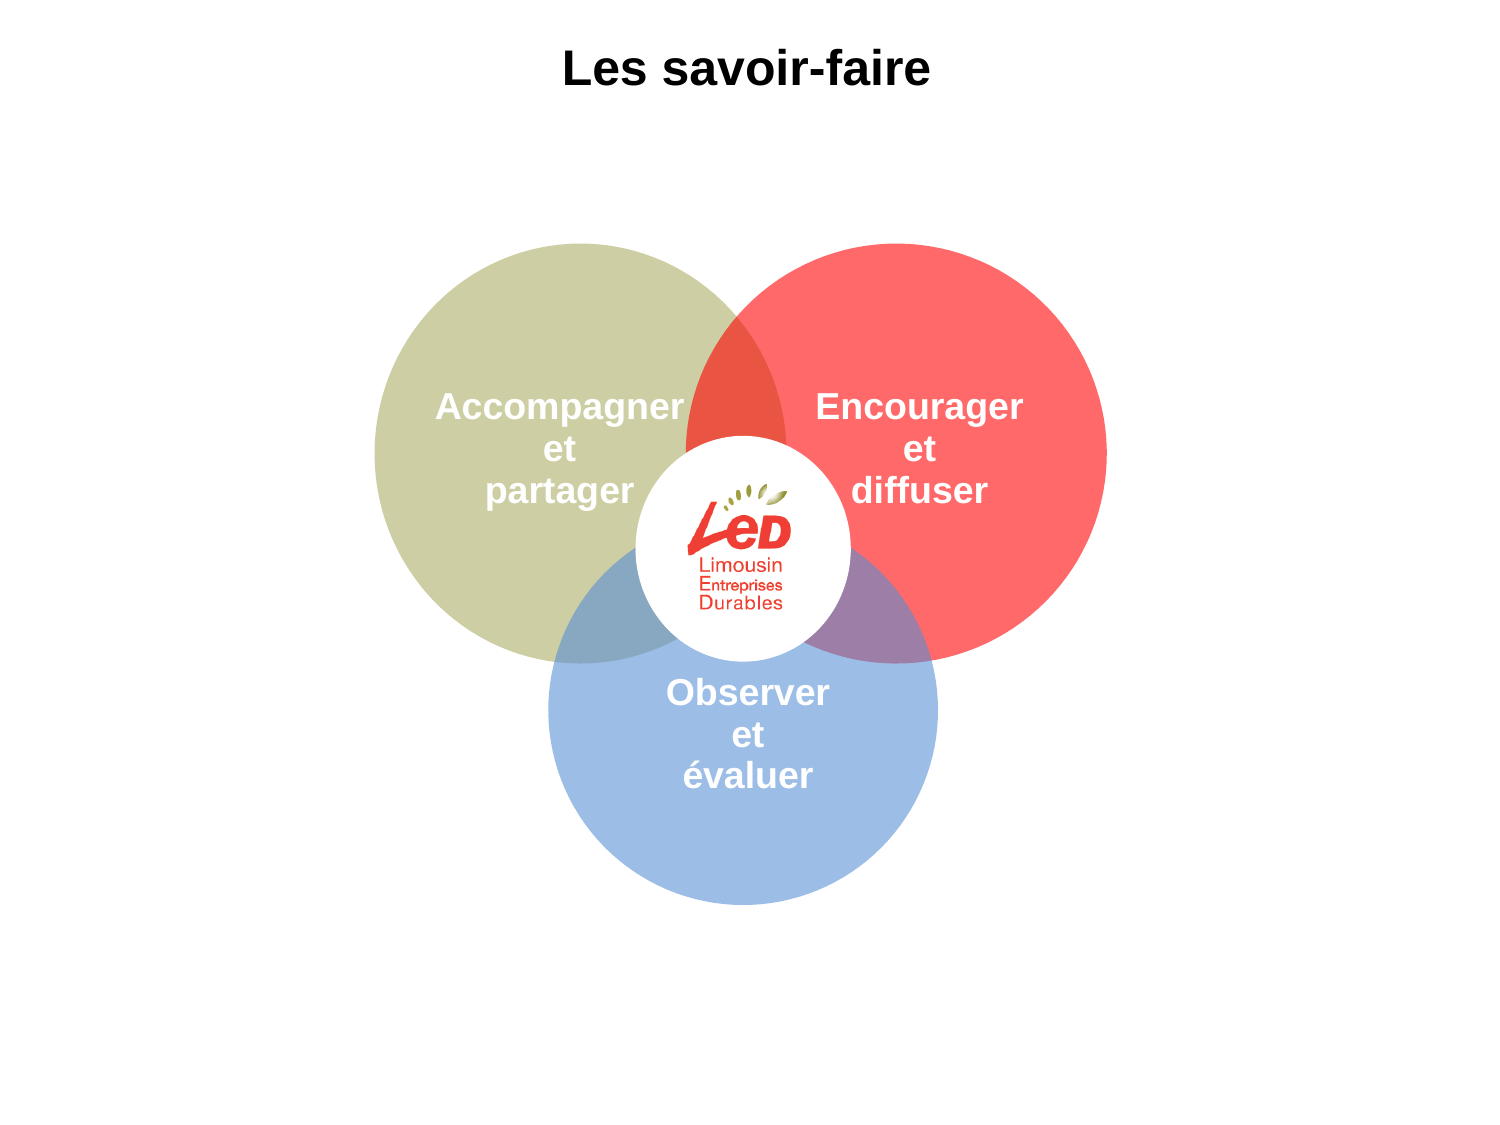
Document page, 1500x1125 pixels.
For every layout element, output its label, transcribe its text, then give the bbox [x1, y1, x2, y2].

text_box Observer et évaluer [592, 663, 904, 805]
text_box Accompagner et partager [404, 377, 715, 519]
picture [684, 478, 802, 620]
text_box [374, 243, 1107, 906]
text_box Les savoir-faire [14, 32, 1480, 104]
text_box Encourager et diffuser [764, 377, 1075, 519]
